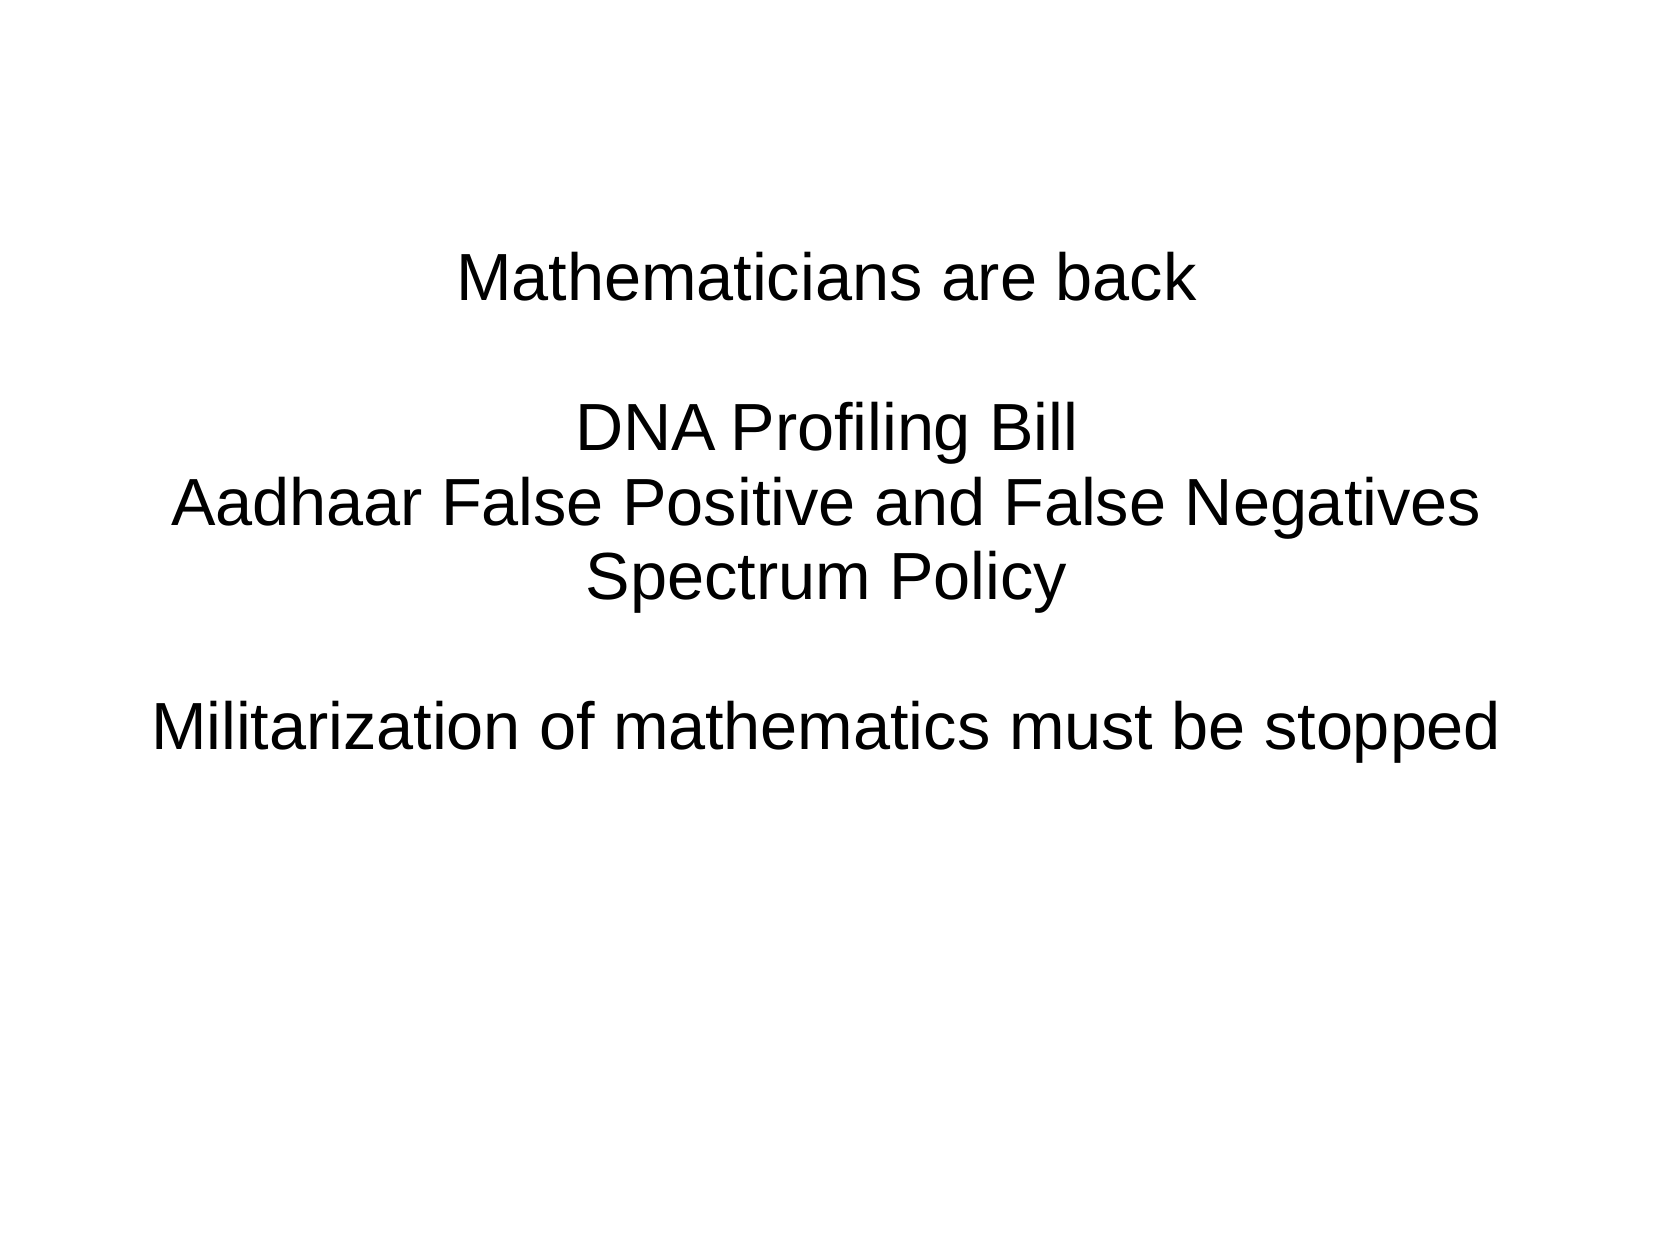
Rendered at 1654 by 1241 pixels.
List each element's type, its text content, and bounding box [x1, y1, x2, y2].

subtitle Mathematicians are back DNA Profiling Bill Aadhaar False Positive and False Negatives Spectrum Policy Militarization of mathematics must be stopped [82, 90, 1571, 1063]
